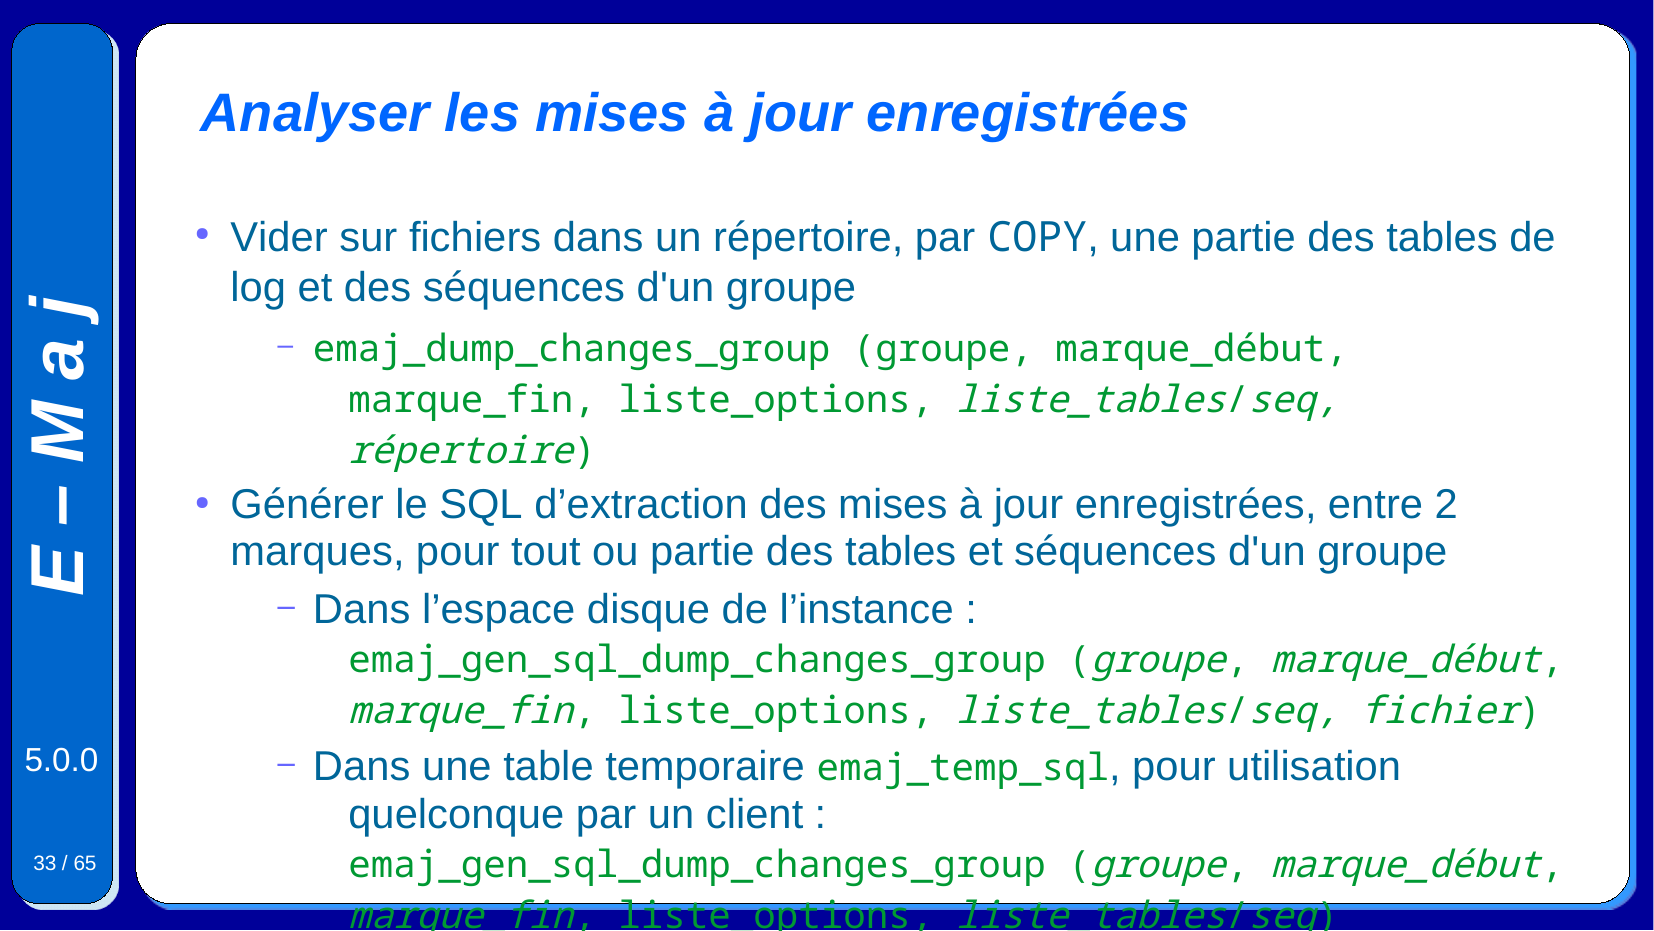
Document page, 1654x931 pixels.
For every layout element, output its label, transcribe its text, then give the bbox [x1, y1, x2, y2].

title Analyser les mises à jour enregistrées [200, 34, 1575, 191]
list Vider sur fichiers dans un répertoire, par COPY, une partie des tables de log et des séquences d'un groupe emaj_dump_changes_group (groupe, marque_début, marque_fin, liste_options, liste_tables/seq, répertoire) Générer le SQL d’extraction des mises à jour enregistrées, entre 2 marques, pour tout ou partie des tables et séquences d'un groupe Dans l’espace disque de l’instance : emaj_gen_sql_dump_changes_group (groupe, marque_début, marque_fin, liste_options, liste_tables/seq, fichier) Dans une table temporaire emaj_temp_sql, pour utilisation quelconque par un client : emaj_gen_sql_dump_changes_group (groupe, marque_début, marque_fin, liste_options, liste_tables/seq) [177, 206, 1587, 881]
